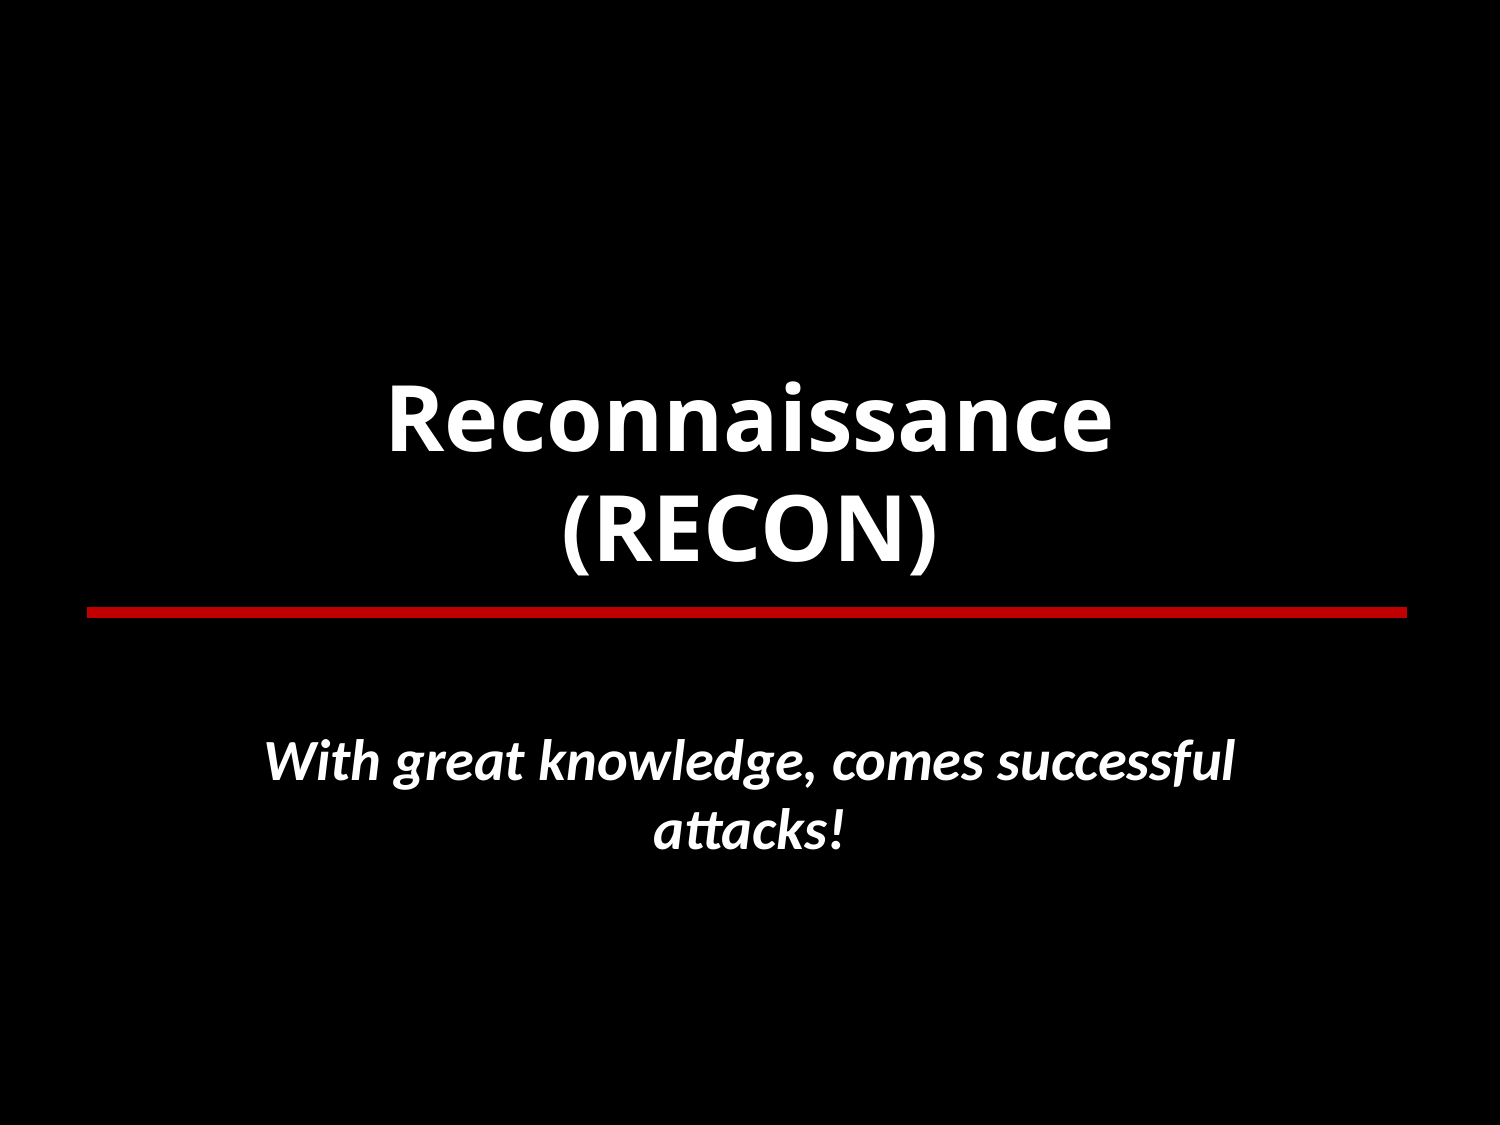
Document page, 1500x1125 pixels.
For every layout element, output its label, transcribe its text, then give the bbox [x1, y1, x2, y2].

subtitle With great knowledge, comes successful attacks! [225, 637, 1275, 963]
title Reconnaissance (RECON) [112, 349, 1388, 591]
